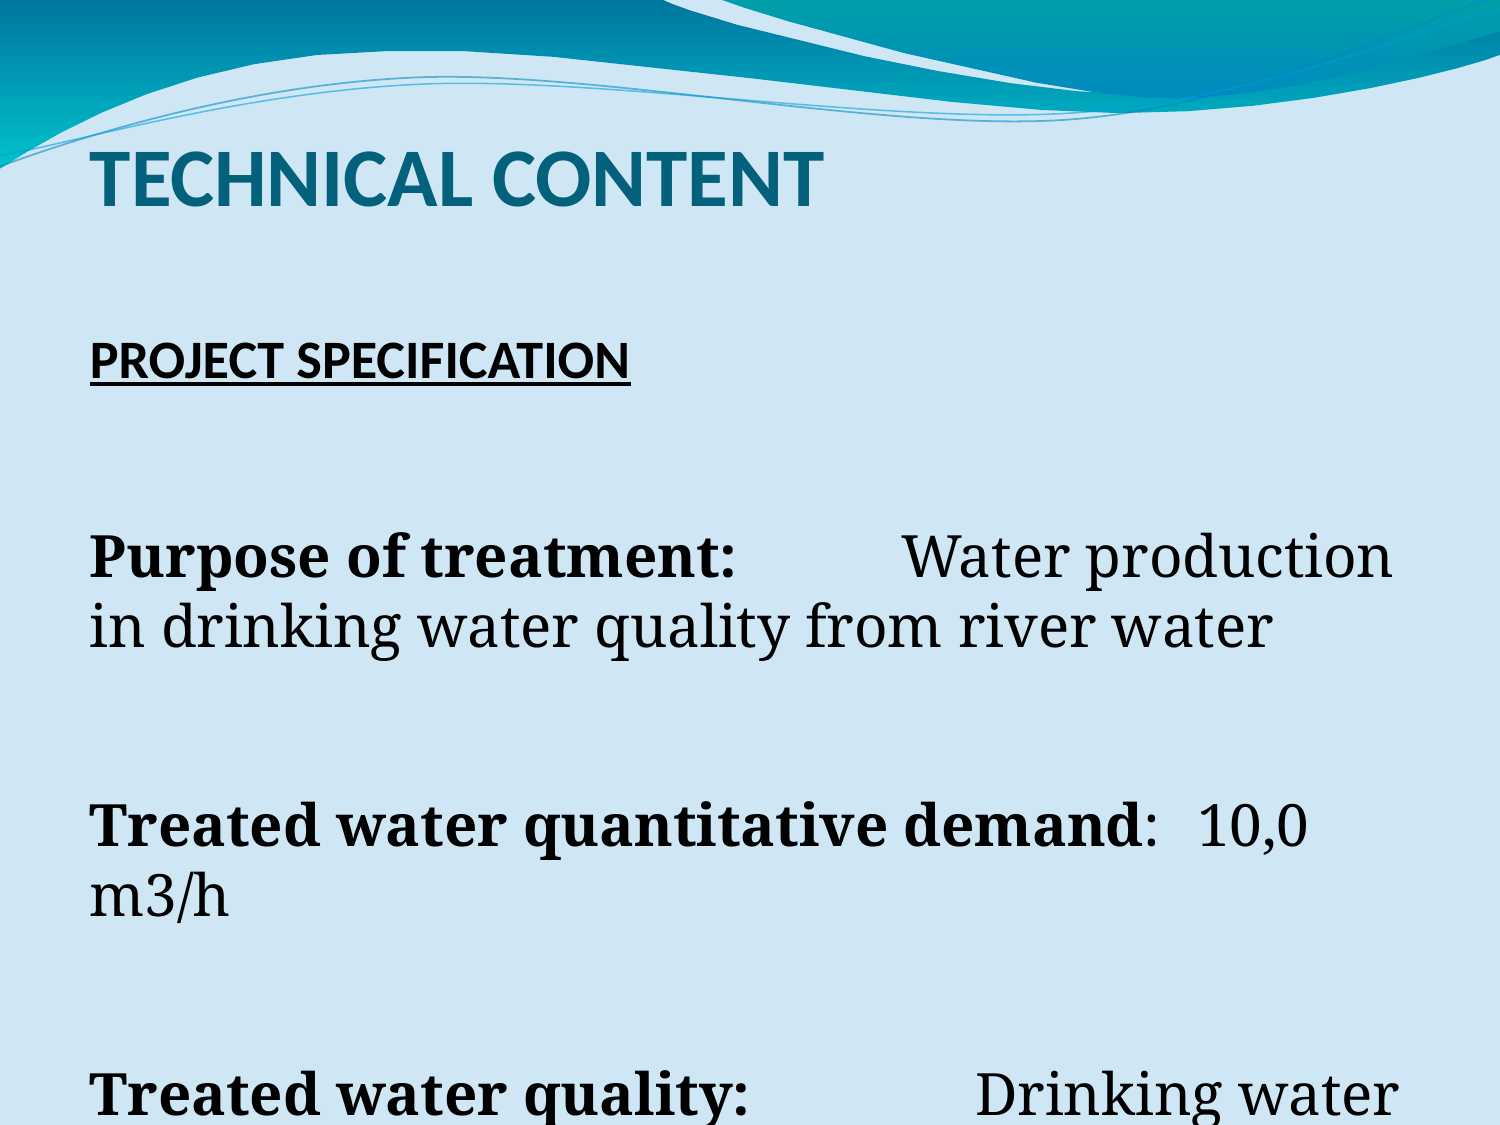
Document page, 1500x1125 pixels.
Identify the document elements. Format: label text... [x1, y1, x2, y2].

title TECHNICAL CONTENT [75, 115, 1425, 303]
list PROJECT SPECIFICATION Purpose of treatment: Water production in drinking water quality from river water Treated water quantitative demand: 10,0 m3/h Treated water quality: Drinking water quality Technological water data: you can find it in the technological data Treatment method: Ultrafiltration and reverse osmosis membrane technology Location: in 40’ container Additional units: Electric power supply, Bottling machine which is not quoted in this offer. System operation: automatic [75, 317, 1425, 1038]
